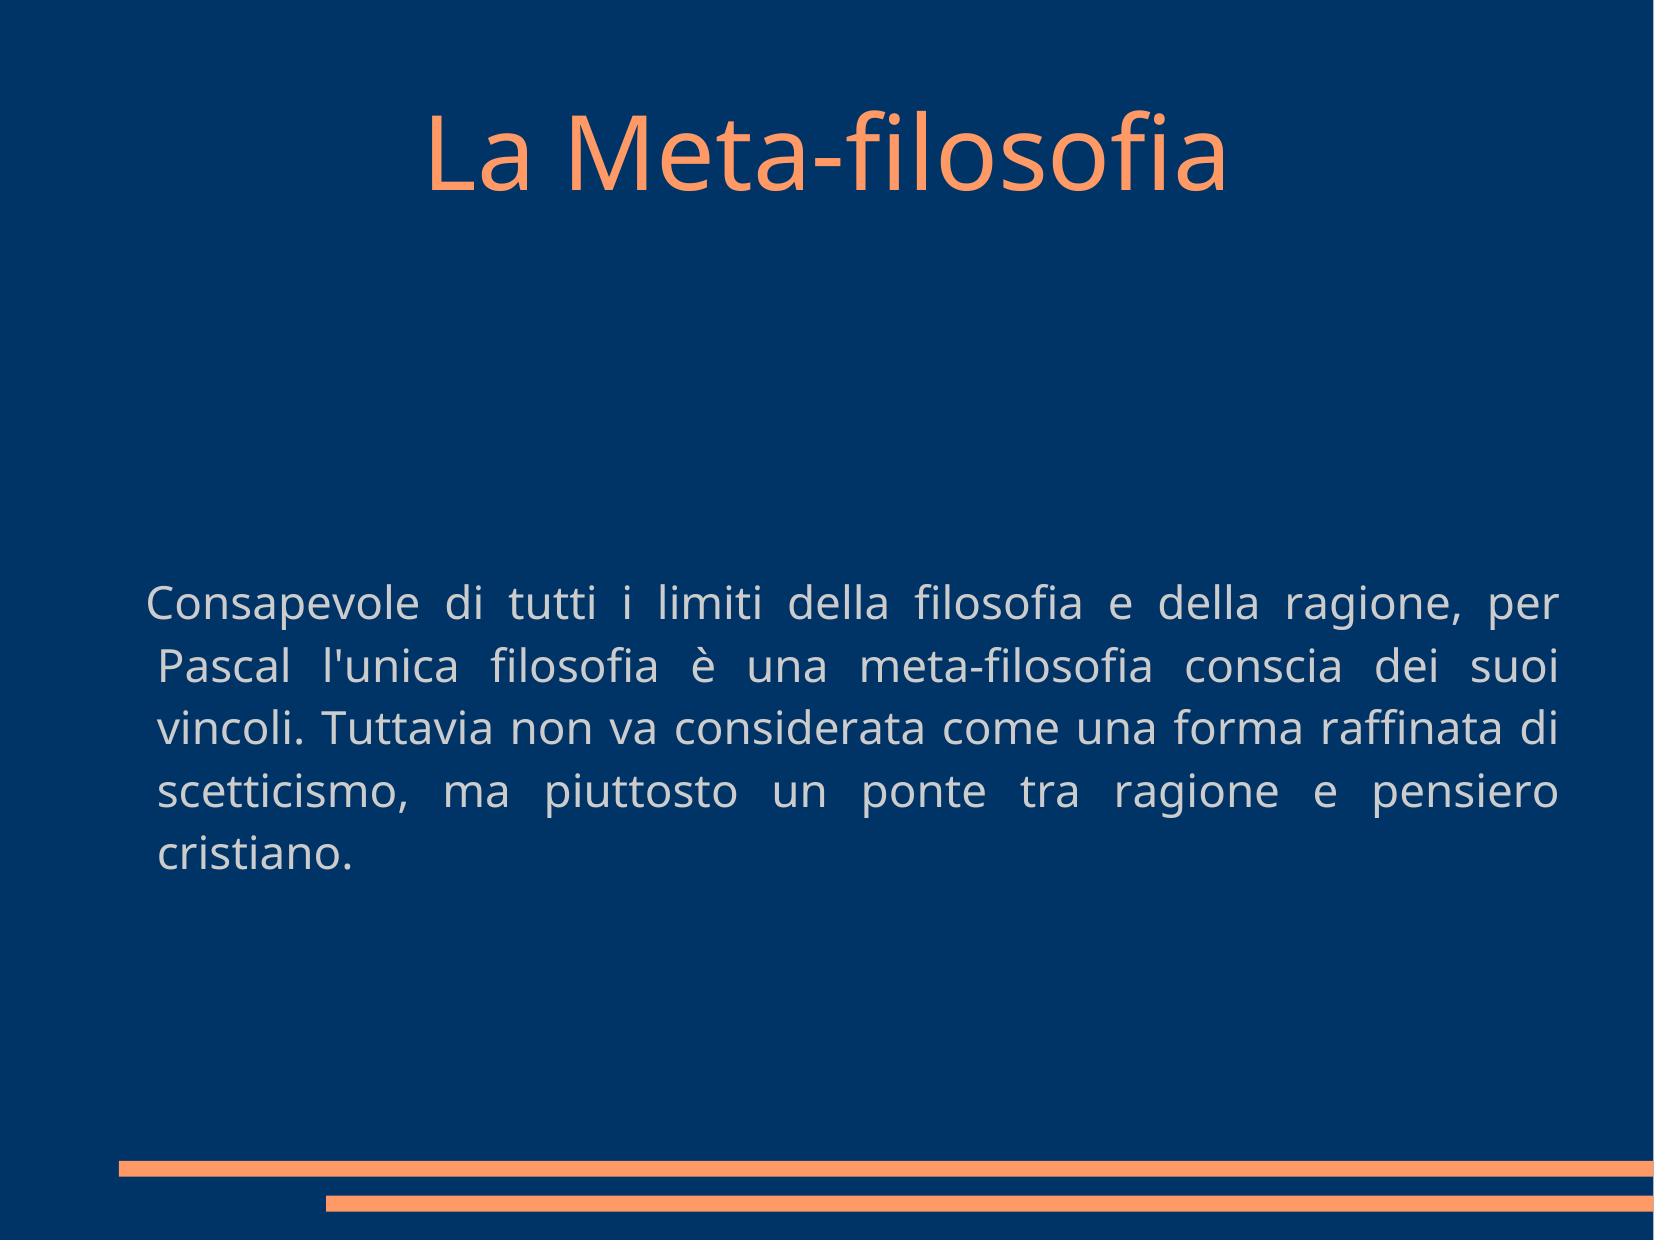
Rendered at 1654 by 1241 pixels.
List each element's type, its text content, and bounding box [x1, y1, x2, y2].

title La Meta-filosofia [121, 53, 1534, 246]
subtitle Consapevole di tutti i limiti della filosofia e della ragione, per Pascal l'unica filosofia è una meta-filosofia conscia dei suoi vincoli. Tuttavia non va considerata come una forma raffinata di scetticismo, ma piuttosto un ponte tra ragione e pensiero cristiano. [121, 329, 1561, 1125]
